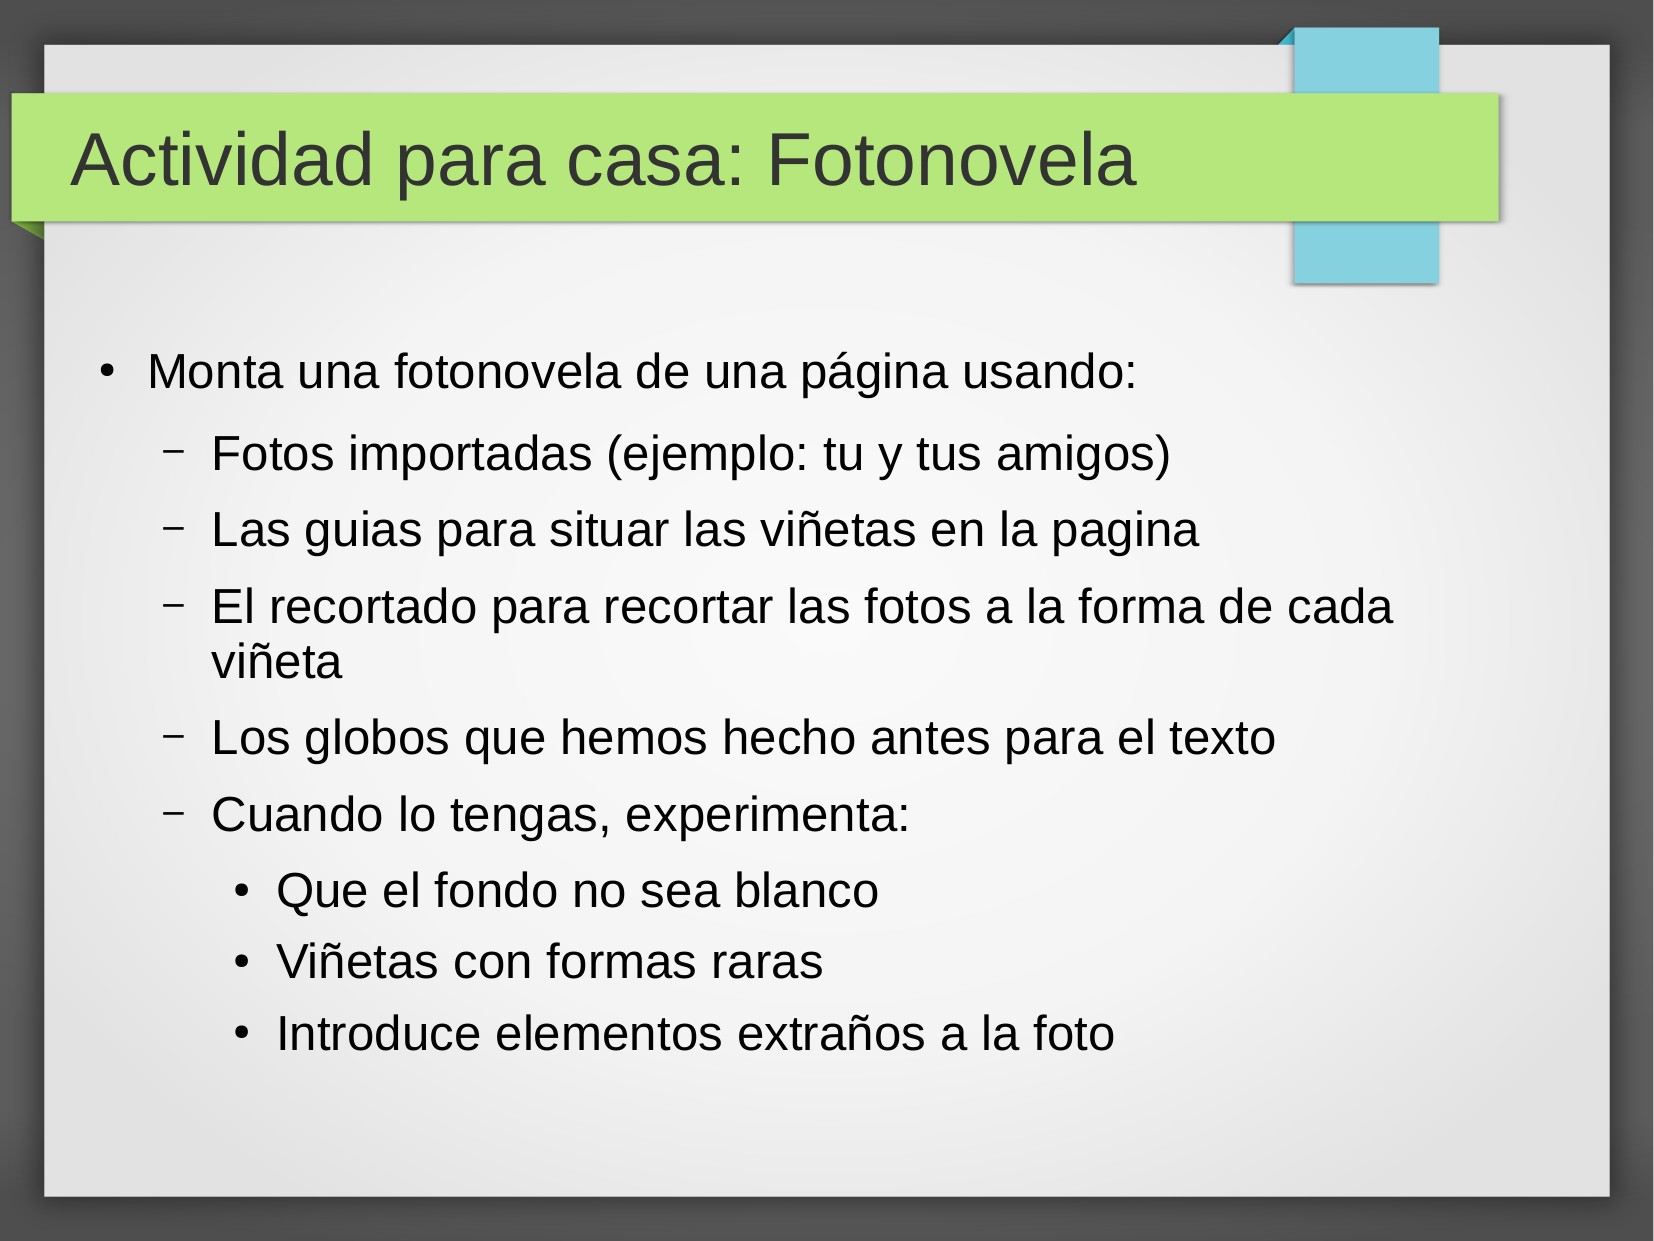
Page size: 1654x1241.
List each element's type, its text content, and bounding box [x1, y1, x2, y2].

list Monta una fotonovela de una página usando: Fotos importadas (ejemplo: tu y tus amigos) Las guias para situar las viñetas en la pagina El recortado para recortar las fotos a la forma de cada viñeta Los globos que hemos hecho antes para el texto Cuando lo tengas, experimenta: Que el fondo no sea blanco Viñetas con formas raras Introduce elementos extraños a la foto [82, 343, 1538, 1063]
picture [0, 0, 1654, 1241]
title Actividad para casa: Fotonovela [70, 106, 1229, 213]
